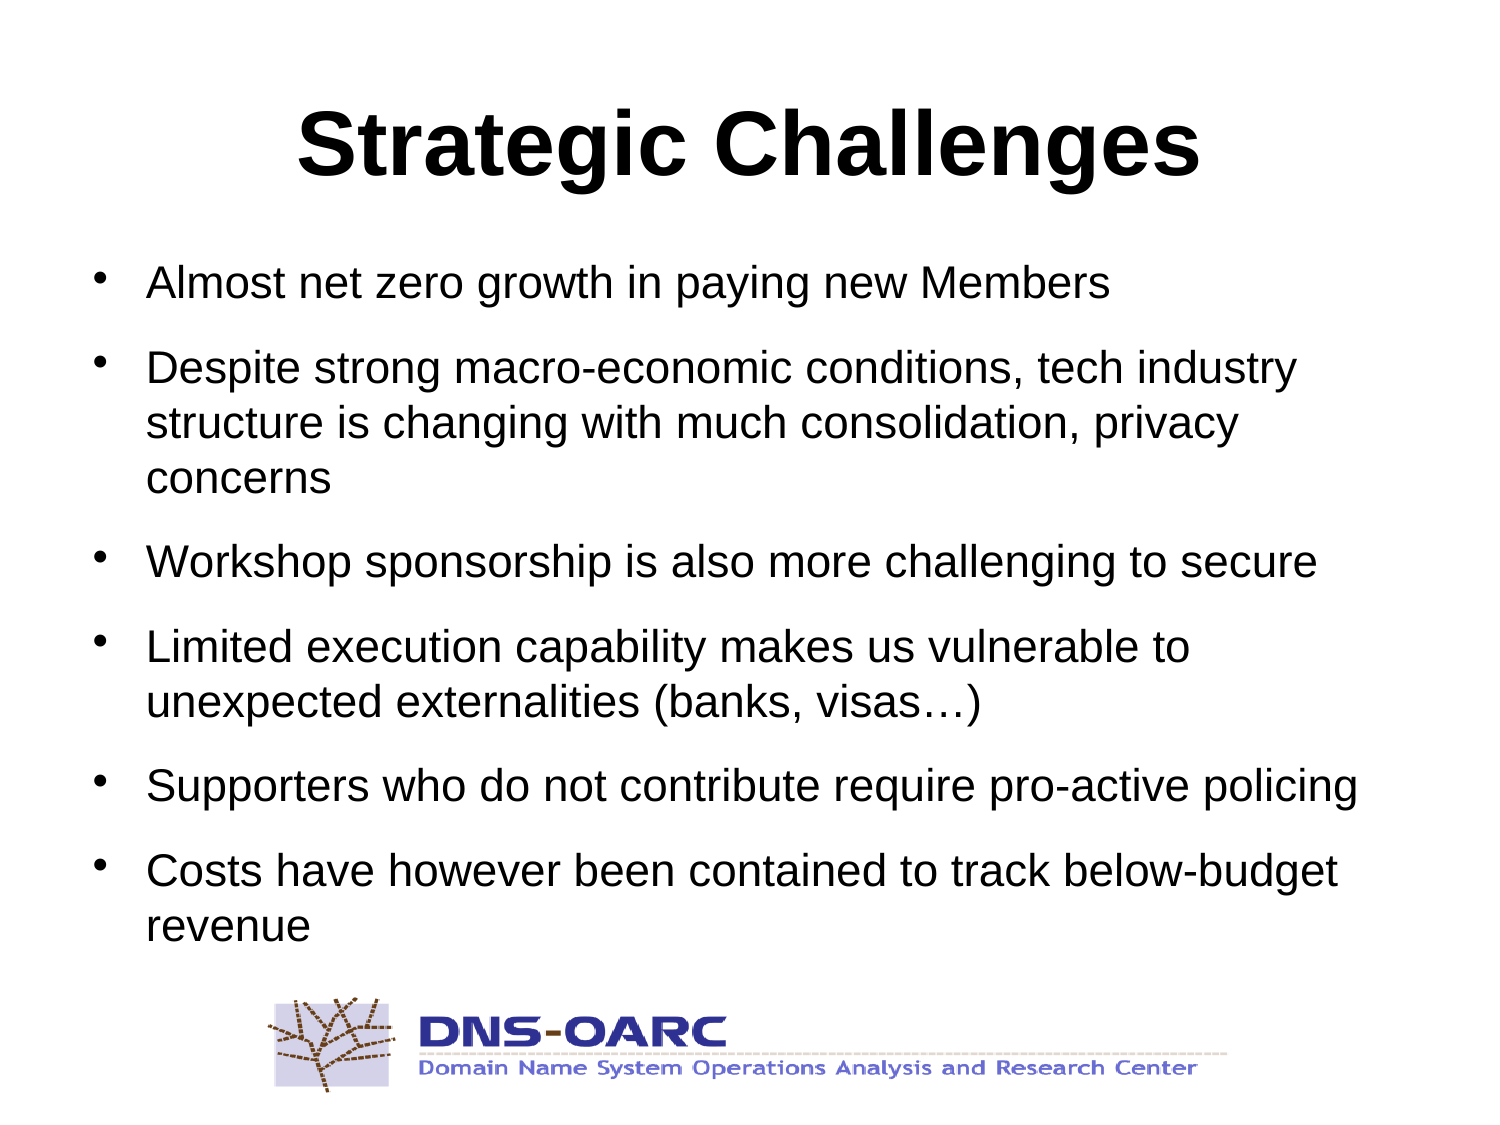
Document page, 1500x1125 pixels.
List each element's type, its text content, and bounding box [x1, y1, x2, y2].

text_box Almost net zero growth in paying new Members Despite strong macro-economic conditions, tech industry structure is changing with much consolidation, privacy concerns Workshop sponsorship is also more challenging to secure Limited execution capability makes us vulnerable to unexpected externalities (banks, visas…) Supporters who do not contribute require pro-active policing Costs have however been contained to track below-budget revenue [74, 252, 1425, 941]
picture [214, 991, 1259, 1099]
text_box Strategic Challenges [74, 44, 1425, 233]
